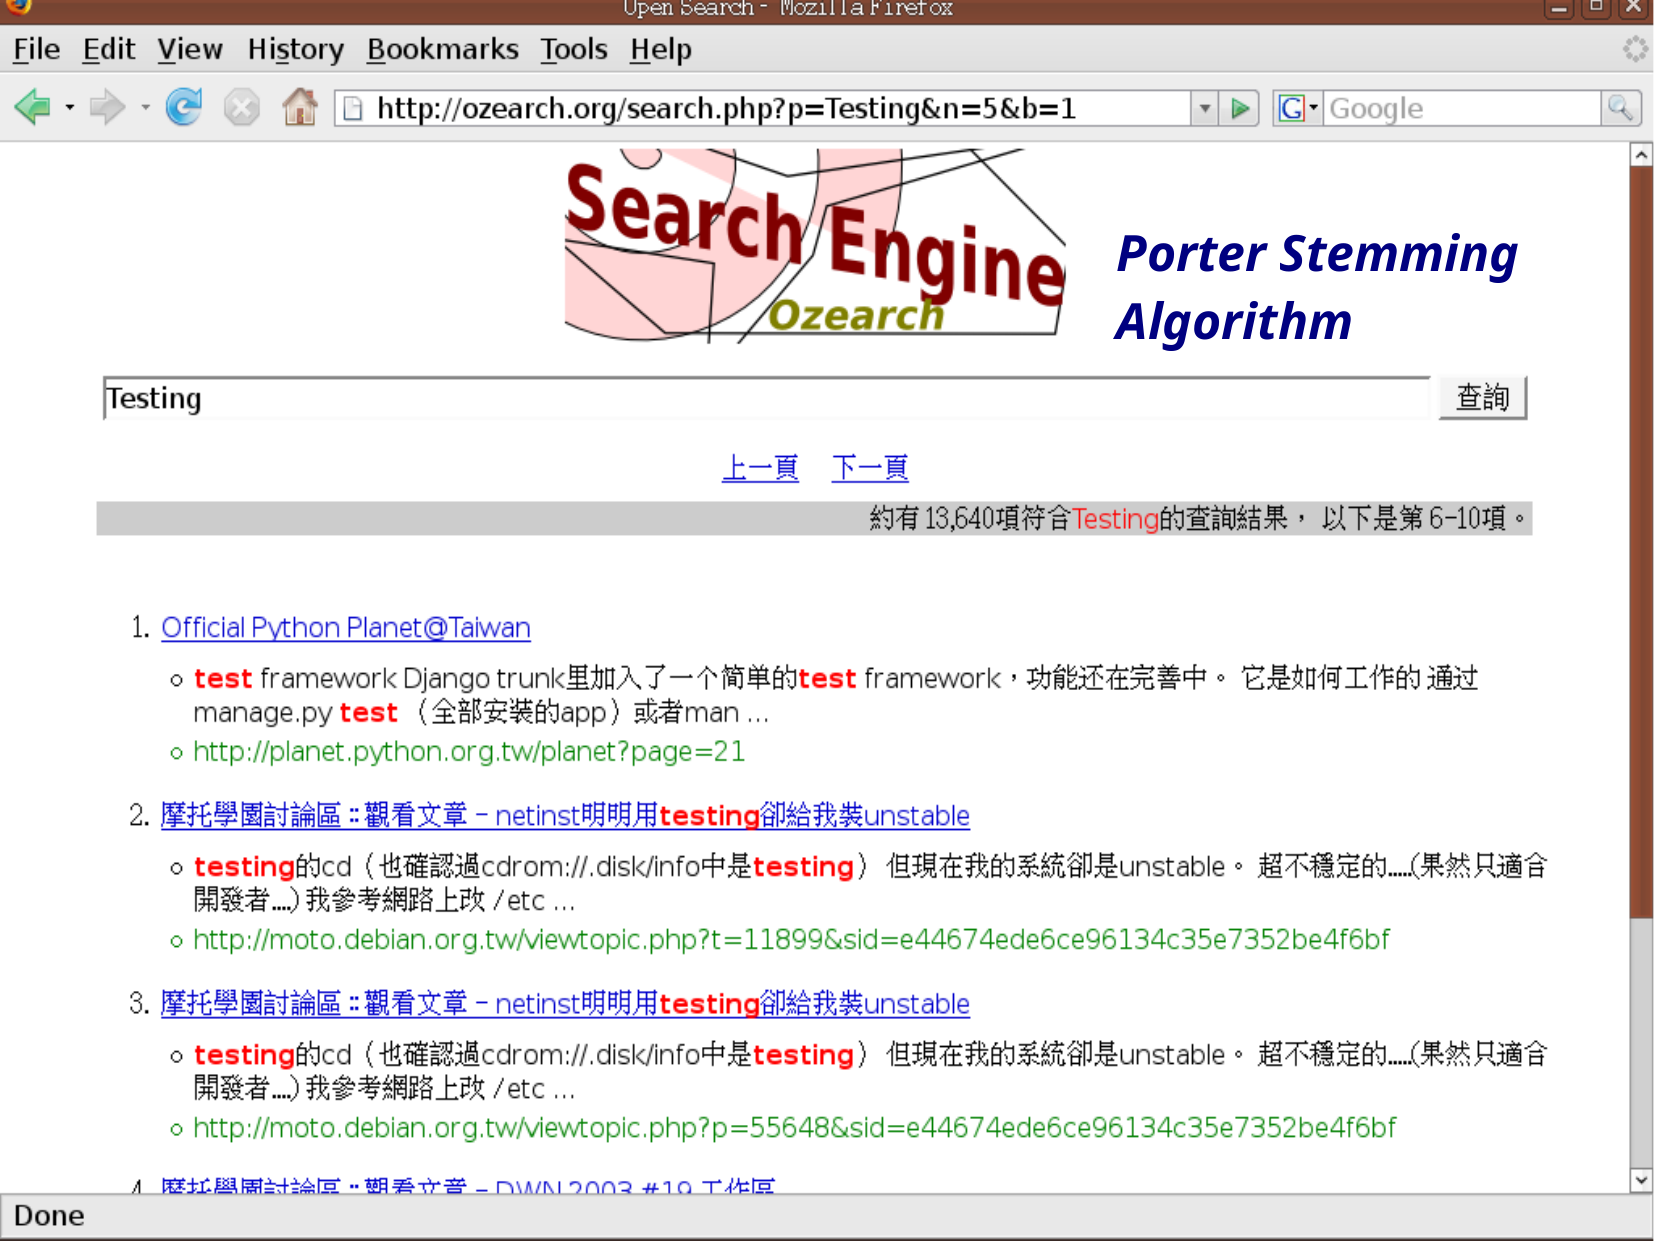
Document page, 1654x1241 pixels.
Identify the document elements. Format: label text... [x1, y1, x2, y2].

text_box Porter Stemming Algorithm [1101, 210, 1654, 343]
picture [0, 0, 1654, 1241]
